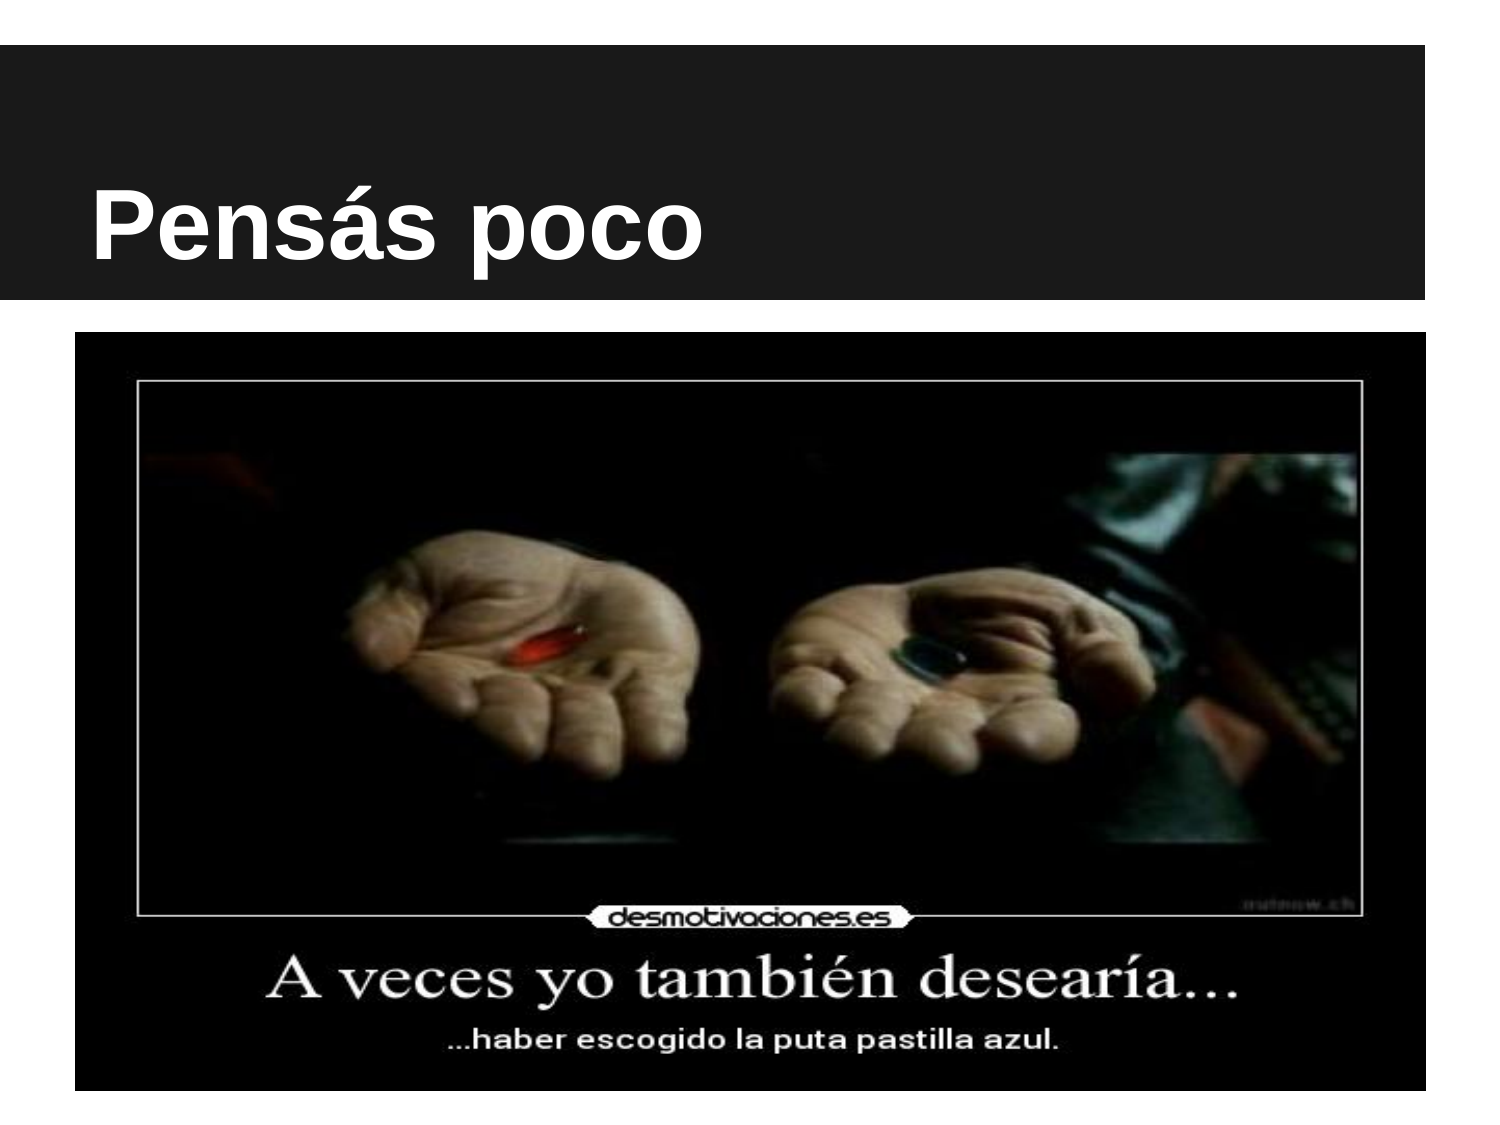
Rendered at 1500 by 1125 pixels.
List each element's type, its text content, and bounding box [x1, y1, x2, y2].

picture [75, 332, 1426, 1091]
title Pensás poco [75, 45, 1426, 295]
